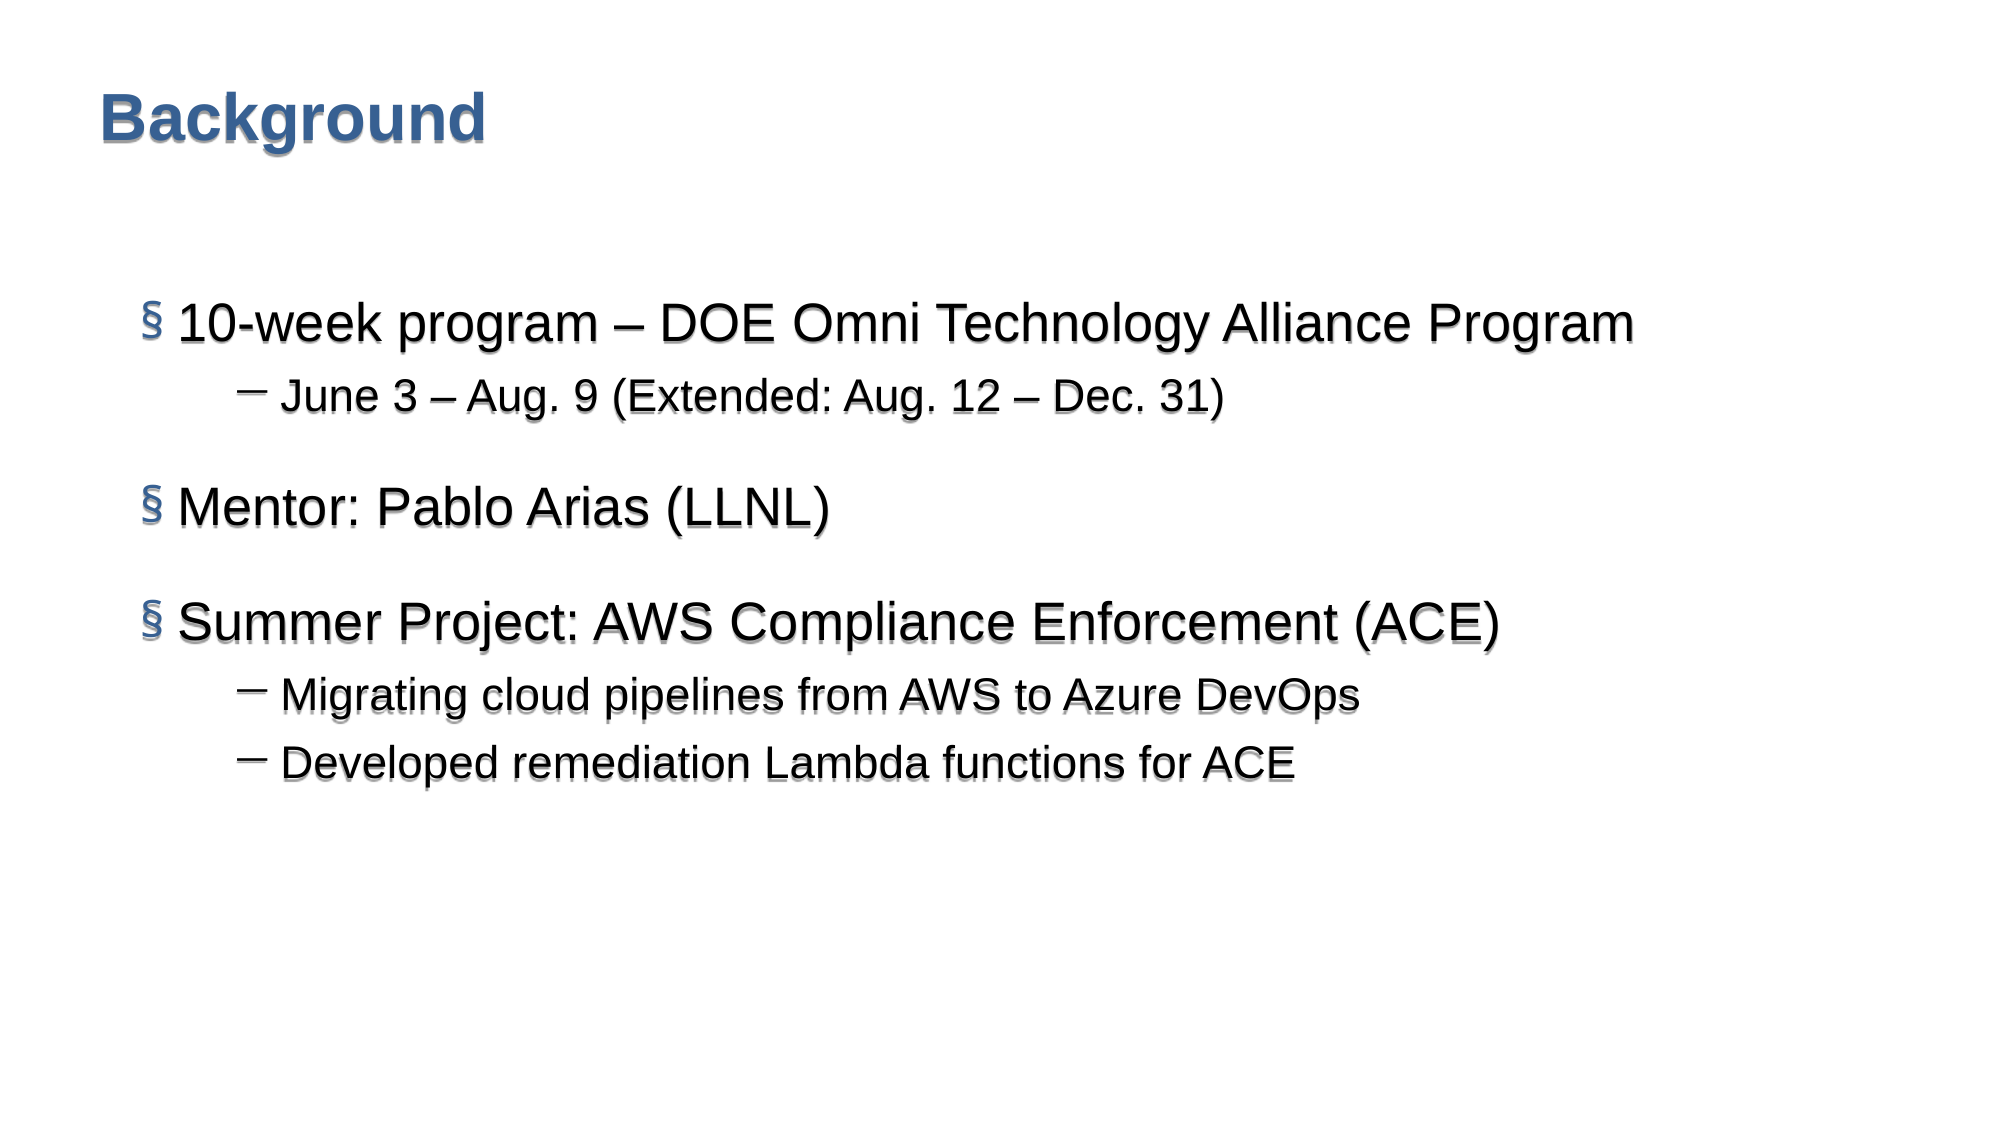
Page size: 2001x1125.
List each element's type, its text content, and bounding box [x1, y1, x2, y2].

list 10-week program – DOE Omni Technology Alliance Program June 3 – Aug. 9 (Extended: Aug. 12 – Dec. 31) Mentor: Pablo Arias (LLNL) Summer Project: AWS Compliance Enforcement (ACE) Migrating cloud pipelines from AWS to Azure DevOps Developed remediation Lambda functions for ACE [121, 273, 1880, 852]
title Background [99, 36, 1725, 202]
